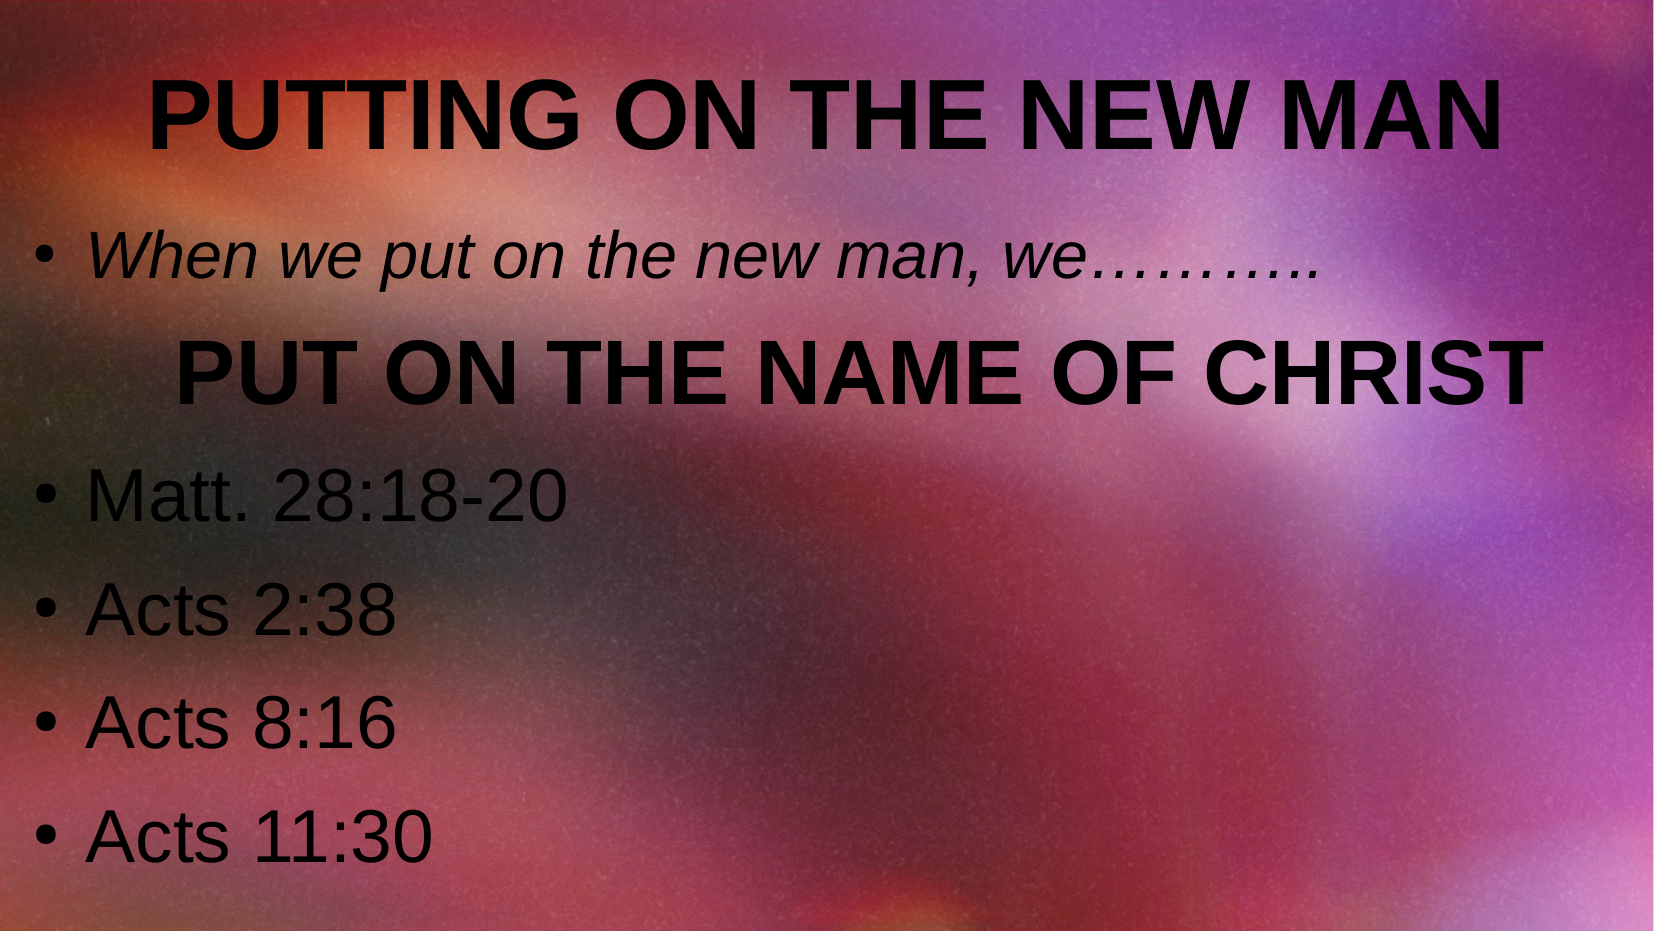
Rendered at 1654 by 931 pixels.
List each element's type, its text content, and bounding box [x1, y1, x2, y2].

title PUTTING ON THE NEW MAN [82, 37, 1571, 193]
list When we put on the new man, we……….. PUT ON THE NAME OF CHRIST Matt. 28:18-20 Acts 2:38 Acts 8:16 Acts 11:30 [15, 217, 1636, 931]
picture [0, 0, 1654, 931]
